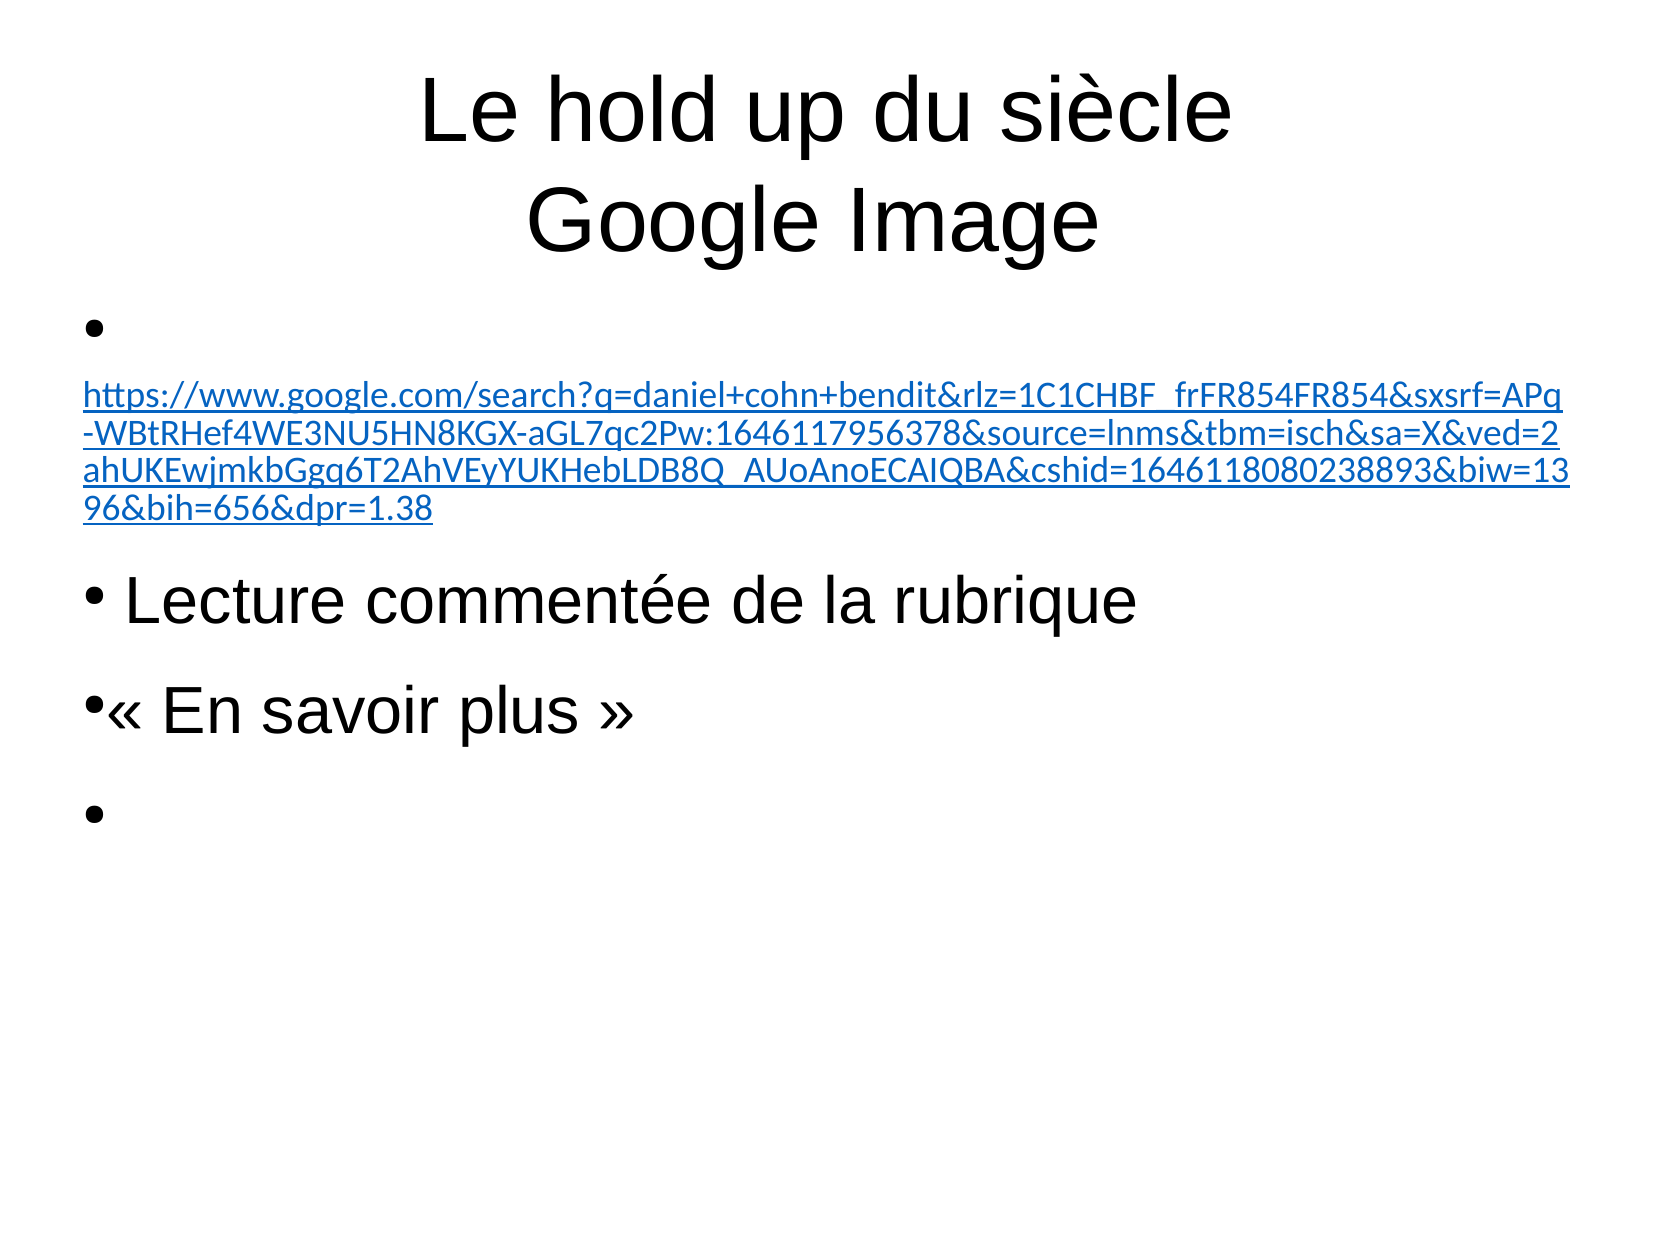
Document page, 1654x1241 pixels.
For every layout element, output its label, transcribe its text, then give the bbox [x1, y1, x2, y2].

title Le hold up du siècle Google Image [82, 49, 1571, 257]
list https://www.google.com/search?q=daniel+cohn+bendit&rlz=1C1CHBF_frFR854FR854&sxsrf=APq-WBtRHef4WE3NU5HN8KGX-aGL7qc2Pw:1646117956378&source=lnms&tbm=isch&sa=X&ved=2ahUKEwjmkbGgq6T2AhVEyYUKHebLDB8Q_AUoAnoECAIQBA&cshid=1646118080238893&biw=1396&bih=656&dpr=1.38 Lecture commentée de la rubrique « En savoir plus » [82, 290, 1571, 1010]
